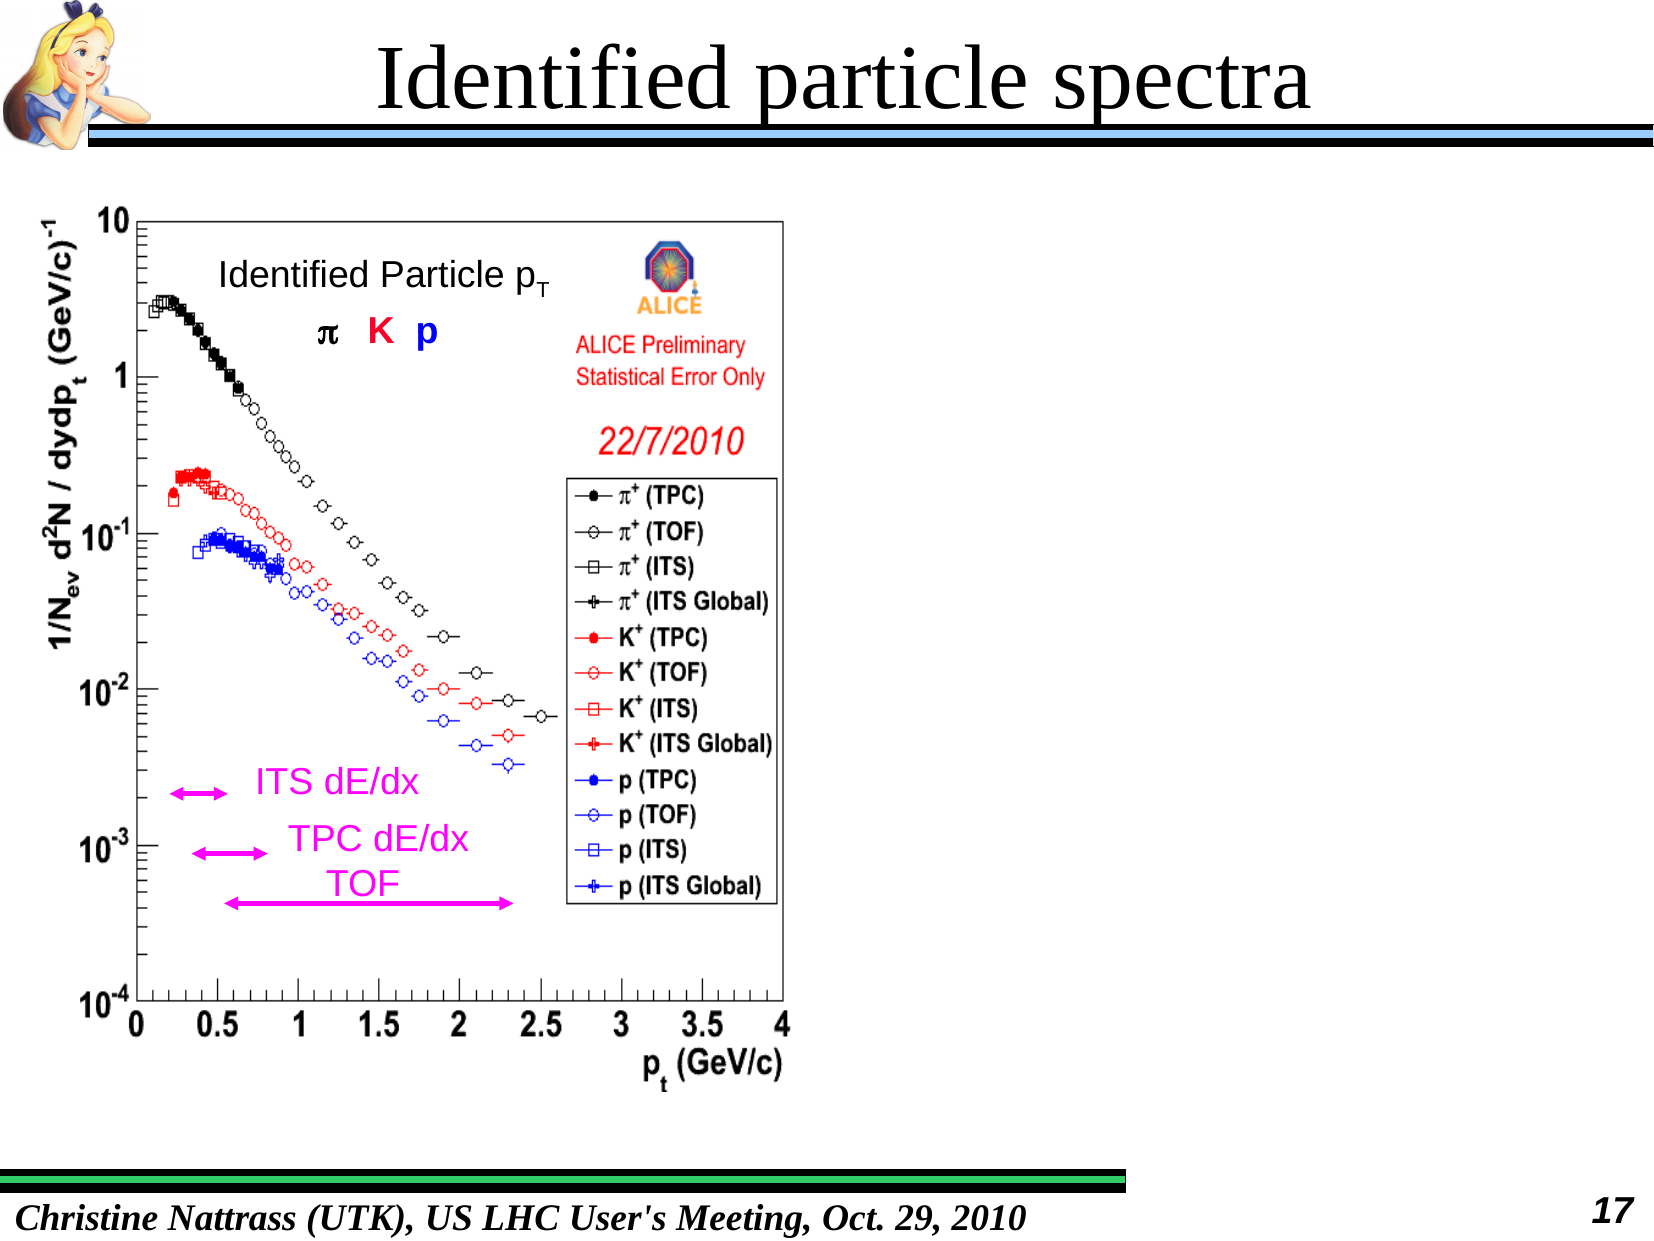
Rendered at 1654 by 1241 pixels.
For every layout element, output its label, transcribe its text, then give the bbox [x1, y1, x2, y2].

text_box Identified Particle pT  K p [202, 243, 565, 360]
picture [3, 0, 151, 150]
text_box TOF [310, 856, 416, 912]
text_box TPC dE/dx [272, 811, 495, 868]
text_box ITS dE/dx [239, 754, 446, 811]
text_box 17 [1572, 1182, 1648, 1240]
title Identified particle spectra [100, 15, 1589, 139]
picture [18, 191, 796, 1092]
